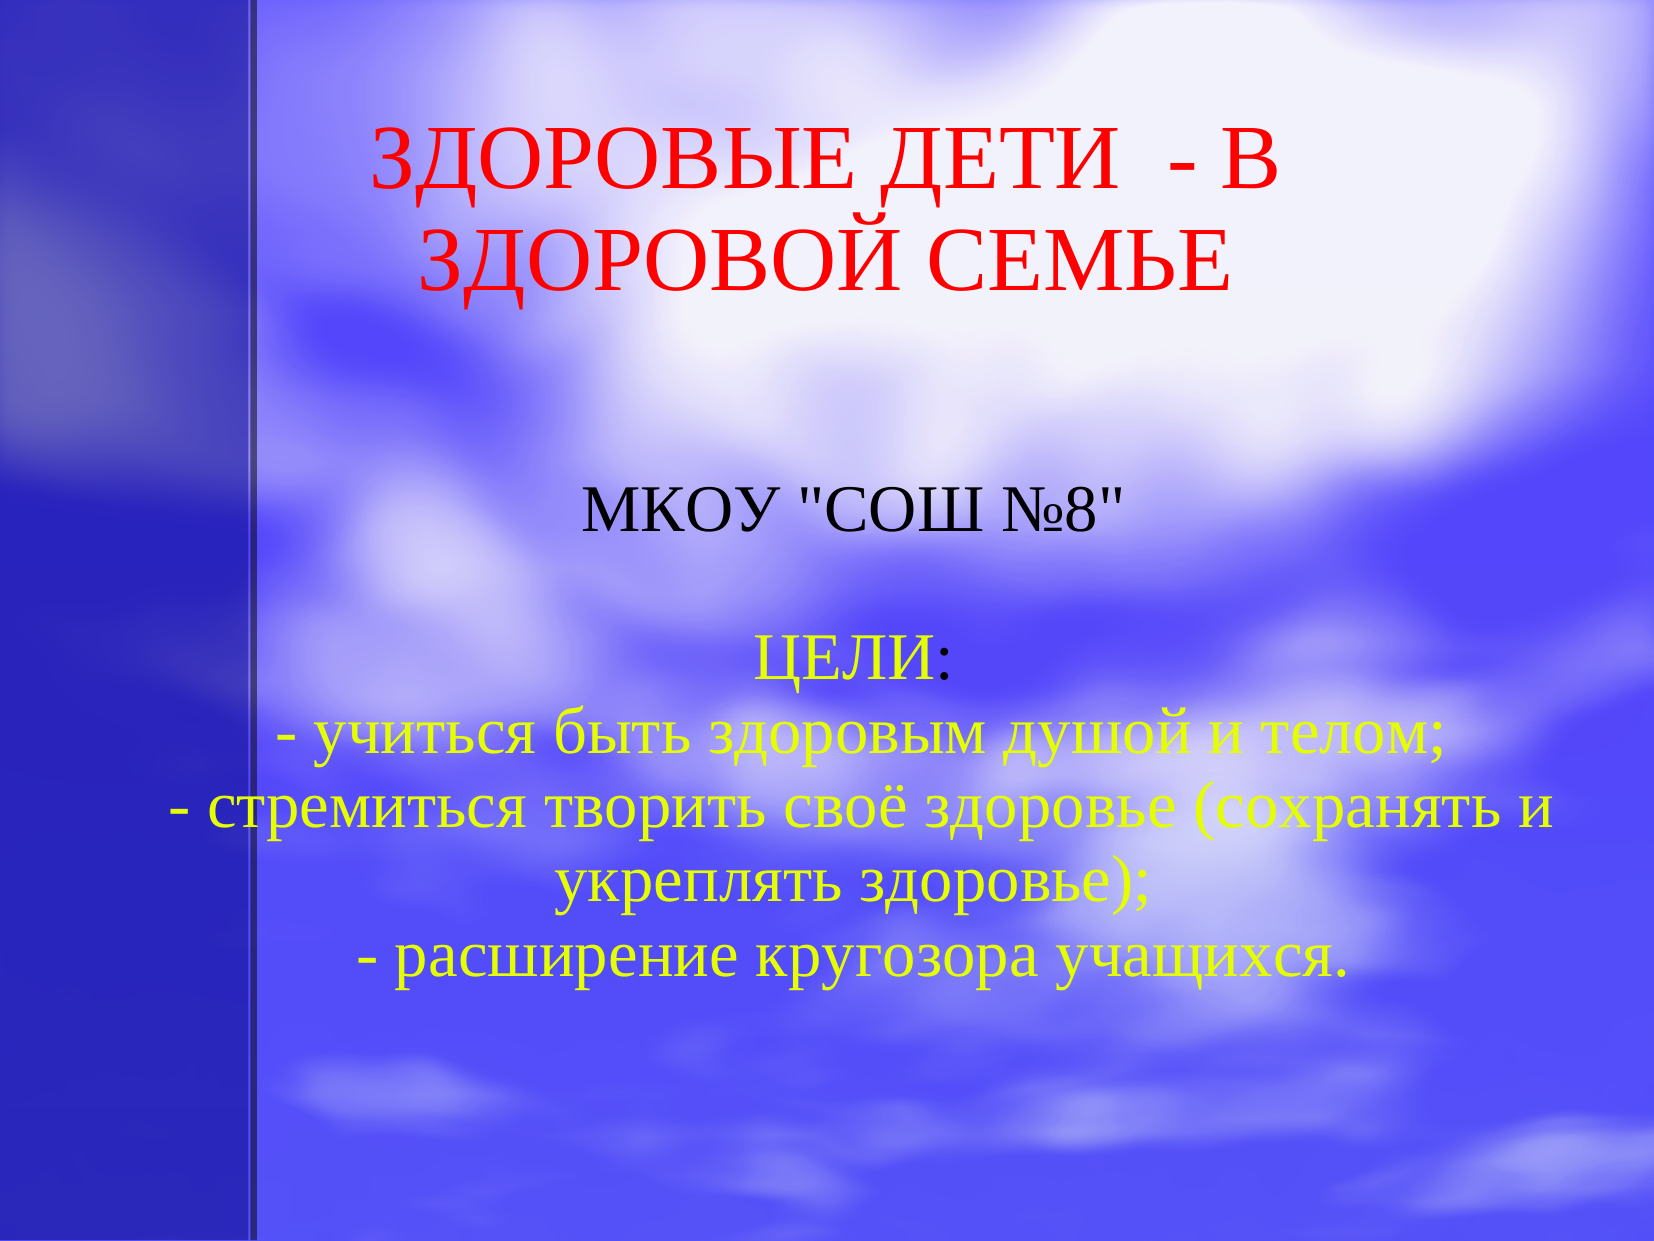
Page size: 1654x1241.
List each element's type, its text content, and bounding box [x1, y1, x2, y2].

title ЗДОРОВЫЕ ДЕТИ - В ЗДОРОВОЙ СЕМЬЕ [119, 104, 1533, 313]
subtitle МКОУ "СОШ №8" ЦЕЛИ: - учиться быть здоровым душой и телом; - стремиться творить своё здоровье (сохранять и укреплять здоровье); - расширение кругозора учащихся. [147, 340, 1560, 1123]
